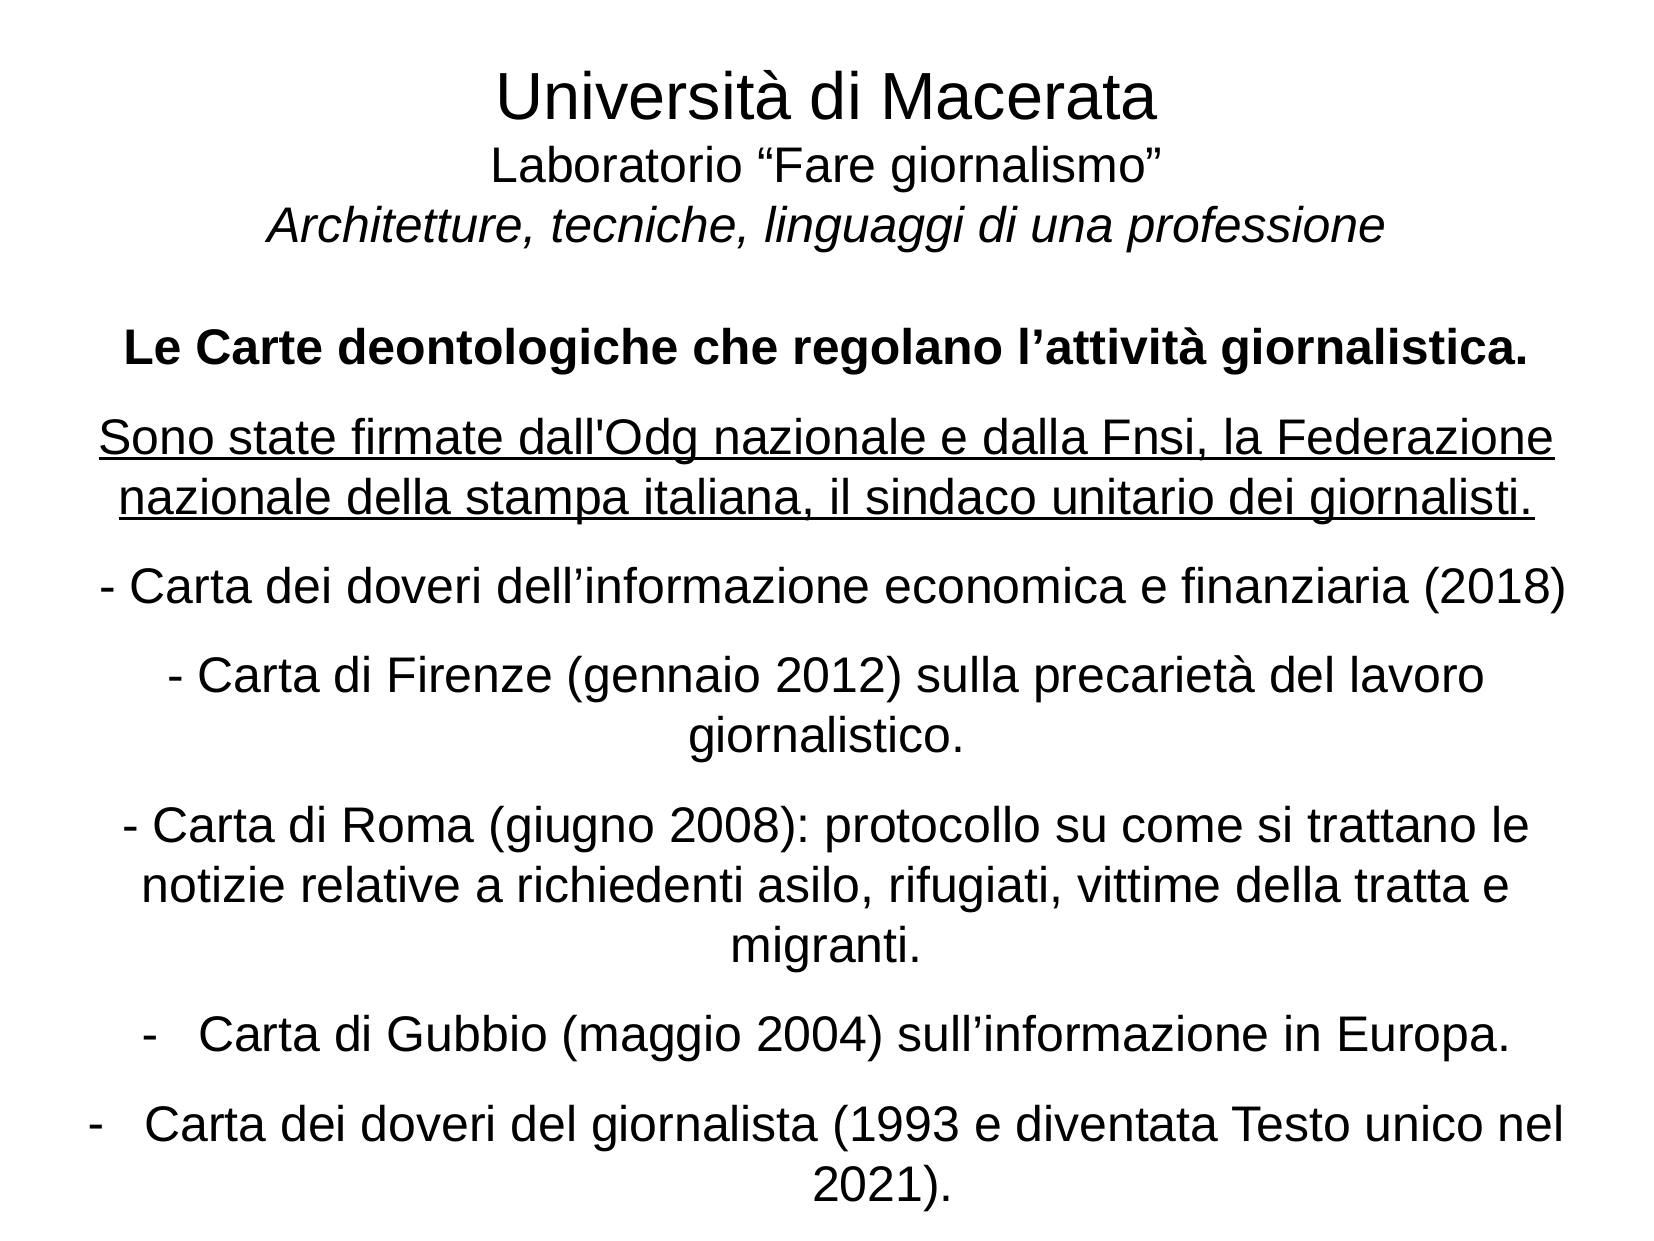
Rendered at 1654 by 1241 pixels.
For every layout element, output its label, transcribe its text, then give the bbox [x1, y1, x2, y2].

subtitle Le Carte deontologiche che regolano l’attività giornalistica. Sono state firmate dall'Odg nazionale e dalla Fnsi, la Federazione nazionale della stampa italiana, il sindaco unitario dei giornalisti. - Carta dei doveri dell’informazione economica e finanziaria (2018) - Carta di Firenze (gennaio 2012) sulla precarietà del lavoro giornalistico. - Carta di Roma (giugno 2008): protocollo su come si trattano le notizie relative a richiedenti asilo, rifugiati, vittime della tratta e migranti. Carta di Gubbio (maggio 2004) sull’informazione in Europa. Carta dei doveri del giornalista (1993 e diventata Testo unico nel 2021). [82, 291, 1571, 1235]
title Università di Macerata Laboratorio “Fare giornalismo” Architetture, tecniche, linguaggi di una professione [82, 49, 1571, 257]
